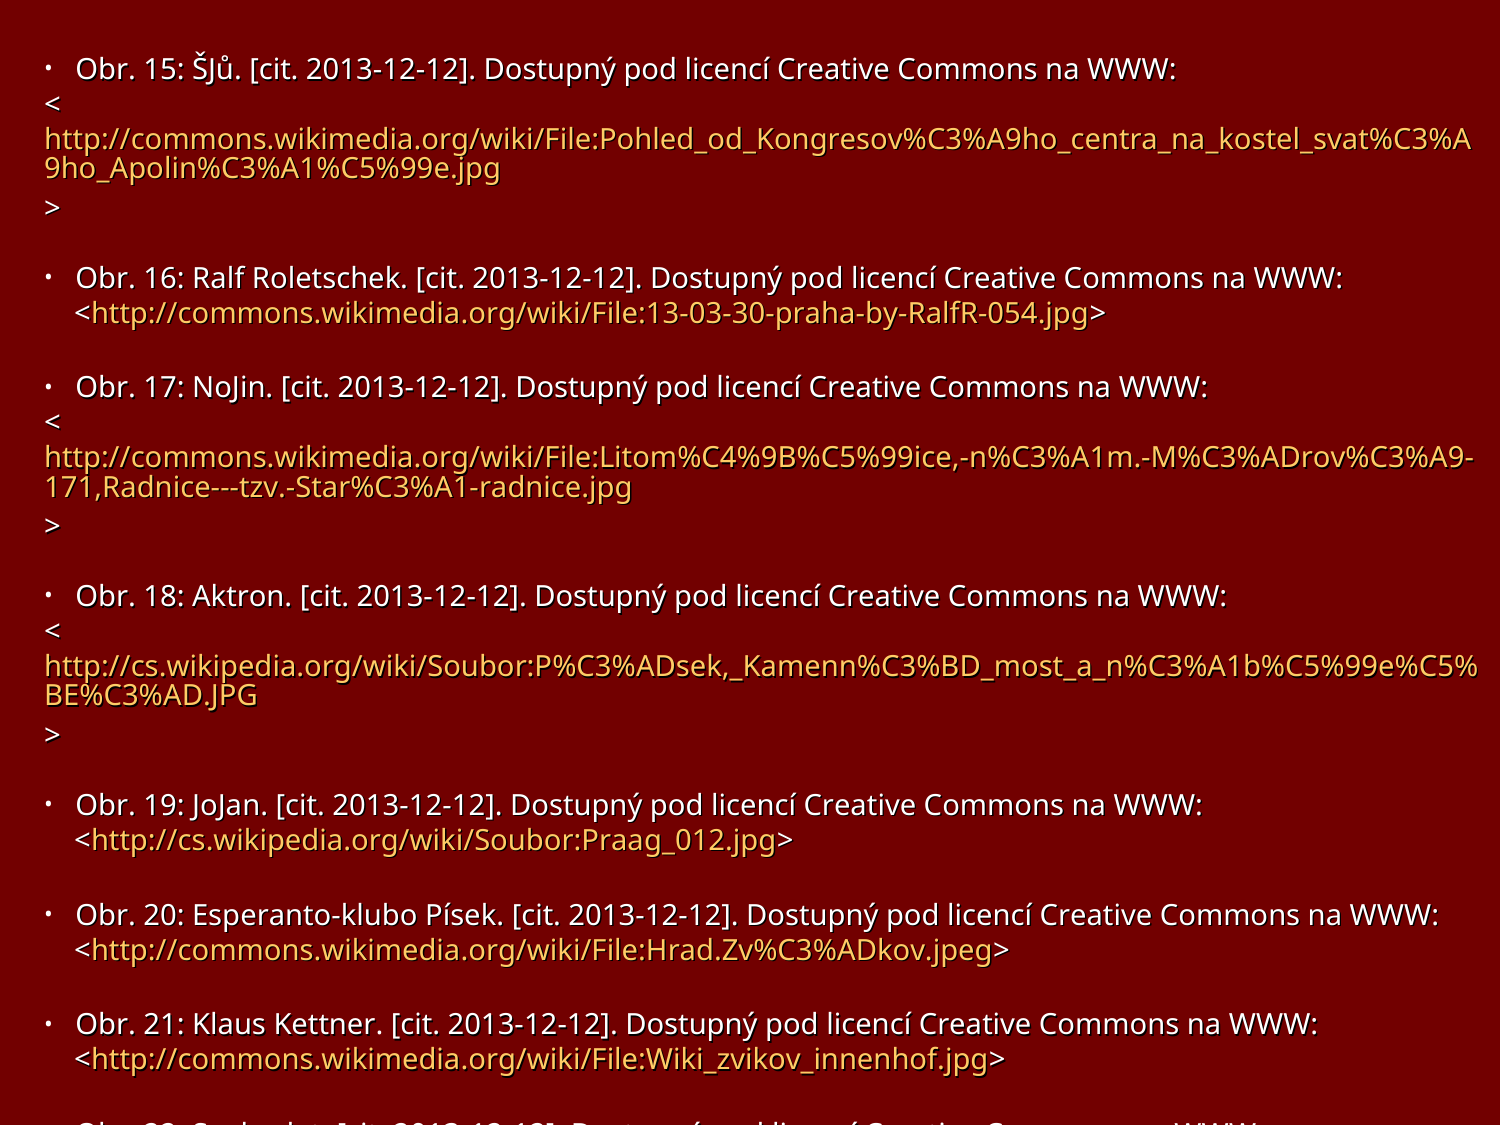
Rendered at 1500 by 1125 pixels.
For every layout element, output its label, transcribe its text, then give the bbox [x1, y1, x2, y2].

text_box Obr. 15: ŠJů. [cit. 2013-12-12]. Dostupný pod licencí Creative Commons na WWW: <http://commons.wikimedia.org/wiki/File:Pohled_od_Kongresov%C3%A9ho_centra_na_kostel_svat%C3%A9ho_Apolin%C3%A1%C5%99e.jpg> Obr. 16: Ralf Roletschek. [cit. 2013-12-12]. Dostupný pod licencí Creative Commons na WWW: <http://commons.wikimedia.org/wiki/File:13-03-30-praha-by-RalfR-054.jpg> Obr. 17: NoJin. [cit. 2013-12-12]. Dostupný pod licencí Creative Commons na WWW: <http://commons.wikimedia.org/wiki/File:Litom%C4%9B%C5%99ice,-n%C3%A1m.-M%C3%ADrov%C3%A9-171,Radnice---tzv.-Star%C3%A1-radnice.jpg> Obr. 18: Aktron. [cit. 2013-12-12]. Dostupný pod licencí Creative Commons na WWW: <http://cs.wikipedia.org/wiki/Soubor:P%C3%ADsek,_Kamenn%C3%BD_most_a_n%C3%A1b%C5%99e%C5%BE%C3%AD.JPG> Obr. 19: JoJan. [cit. 2013-12-12]. Dostupný pod licencí Creative Commons na WWW: <http://cs.wikipedia.org/wiki/Soubor:Praag_012.jpg> Obr. 20: Esperanto-klubo Písek. [cit. 2013-12-12]. Dostupný pod licencí Creative Commons na WWW: <http://commons.wikimedia.org/wiki/File:Hrad.Zv%C3%ADkov.jpeg> Obr. 21: Klaus Kettner. [cit. 2013-12-12]. Dostupný pod licencí Creative Commons na WWW: <http://commons.wikimedia.org/wiki/File:Wiki_zvikov_innenhof.jpg> Obr. 22: Svobodat. [cit. 2013-12-12]. Dostupný pod licencí Creative Commons na WWW: <http://cs.wikipedia.org/wiki/Soubor:Krivoklat_castle_01.jpg> Obr. 23: Prazak. [cit. 2013-12-12]. Dostupný pod licencí Creative Commons na WWW: <http://cs.wikipedia.org/wiki/Soubor:Hrad_Karl%C5%A1tejn.jpg> [29, 42, 1500, 1125]
